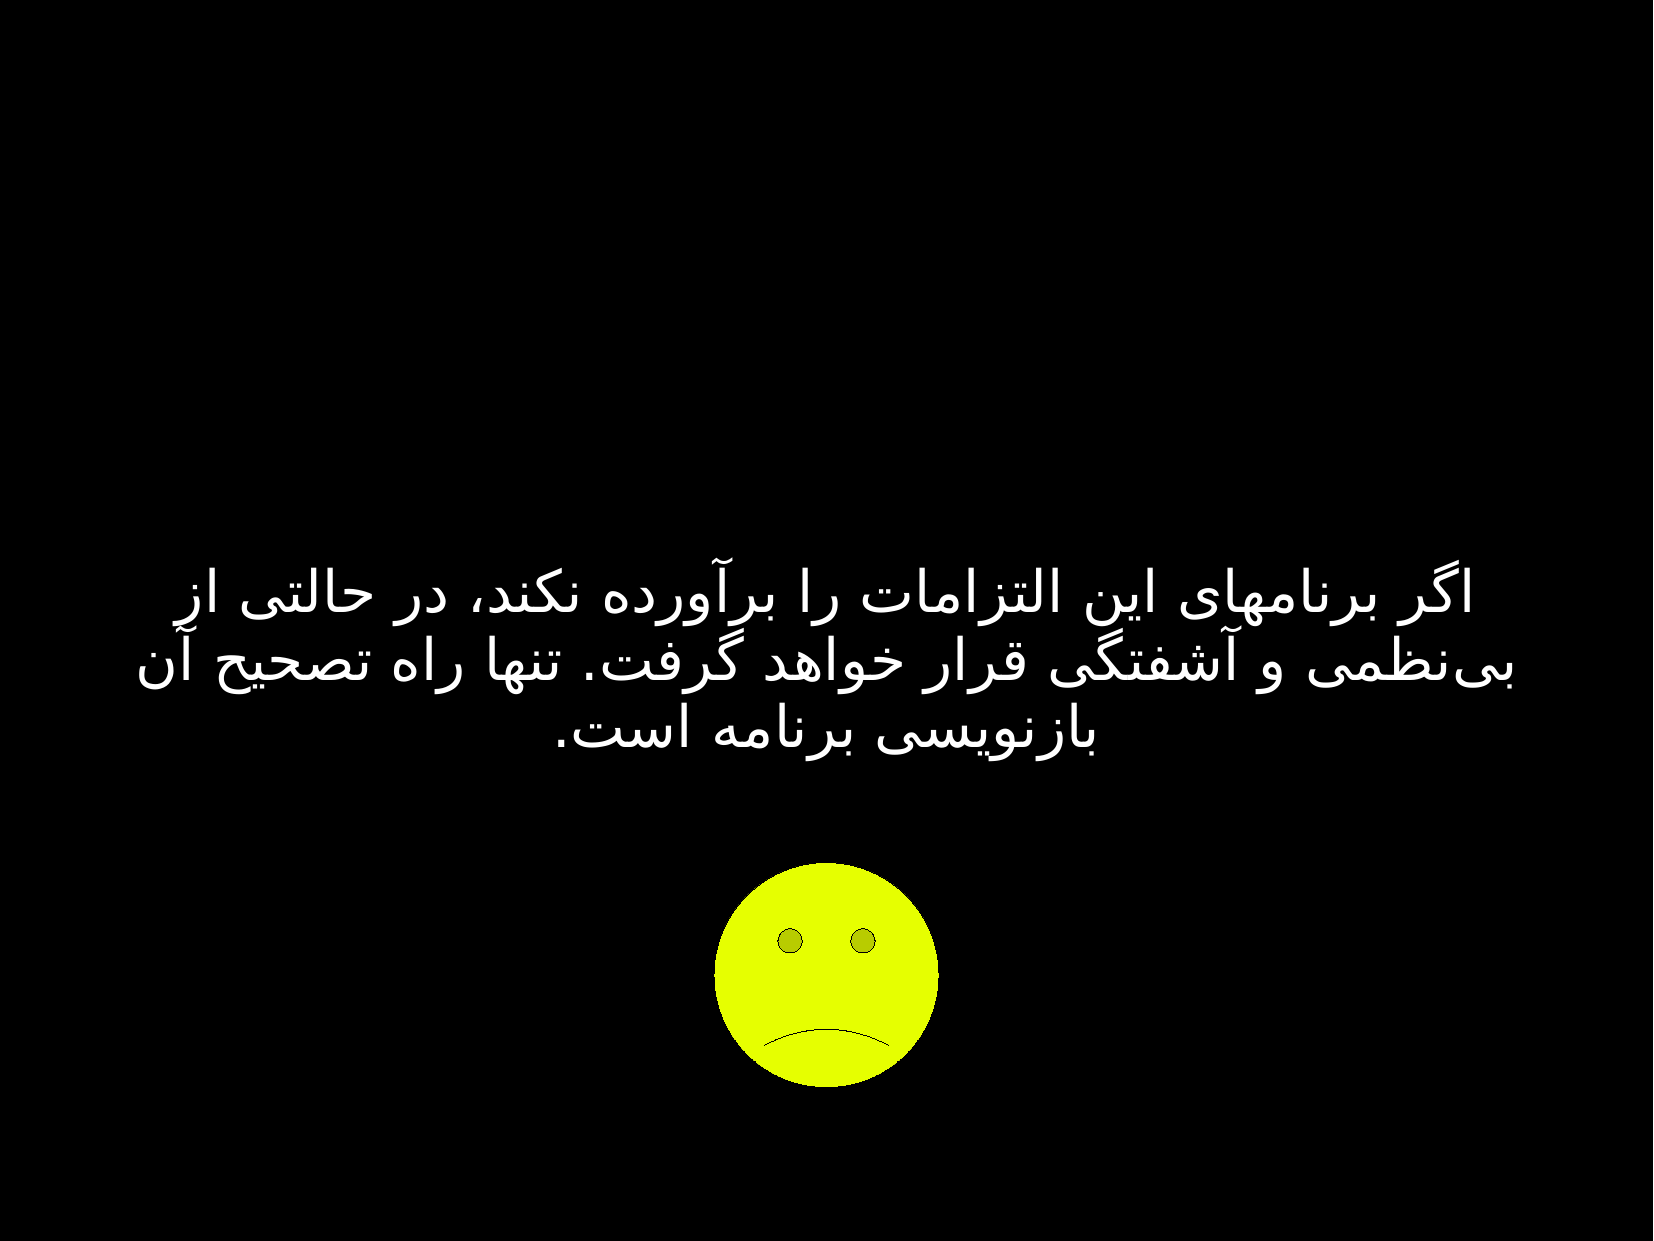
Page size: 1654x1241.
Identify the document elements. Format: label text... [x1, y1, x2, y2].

subtitle ‫اگر برنامهای این التزامات را برآورده نکند، در حالتی از بی‌نظمی و آشفتگی قرار خواهد گرفت. تنها راه تصحیح آن بازنویسی‬ ‫برنامه است‬. [82, 218, 1571, 1023]
text_box [713, 862, 940, 1088]
